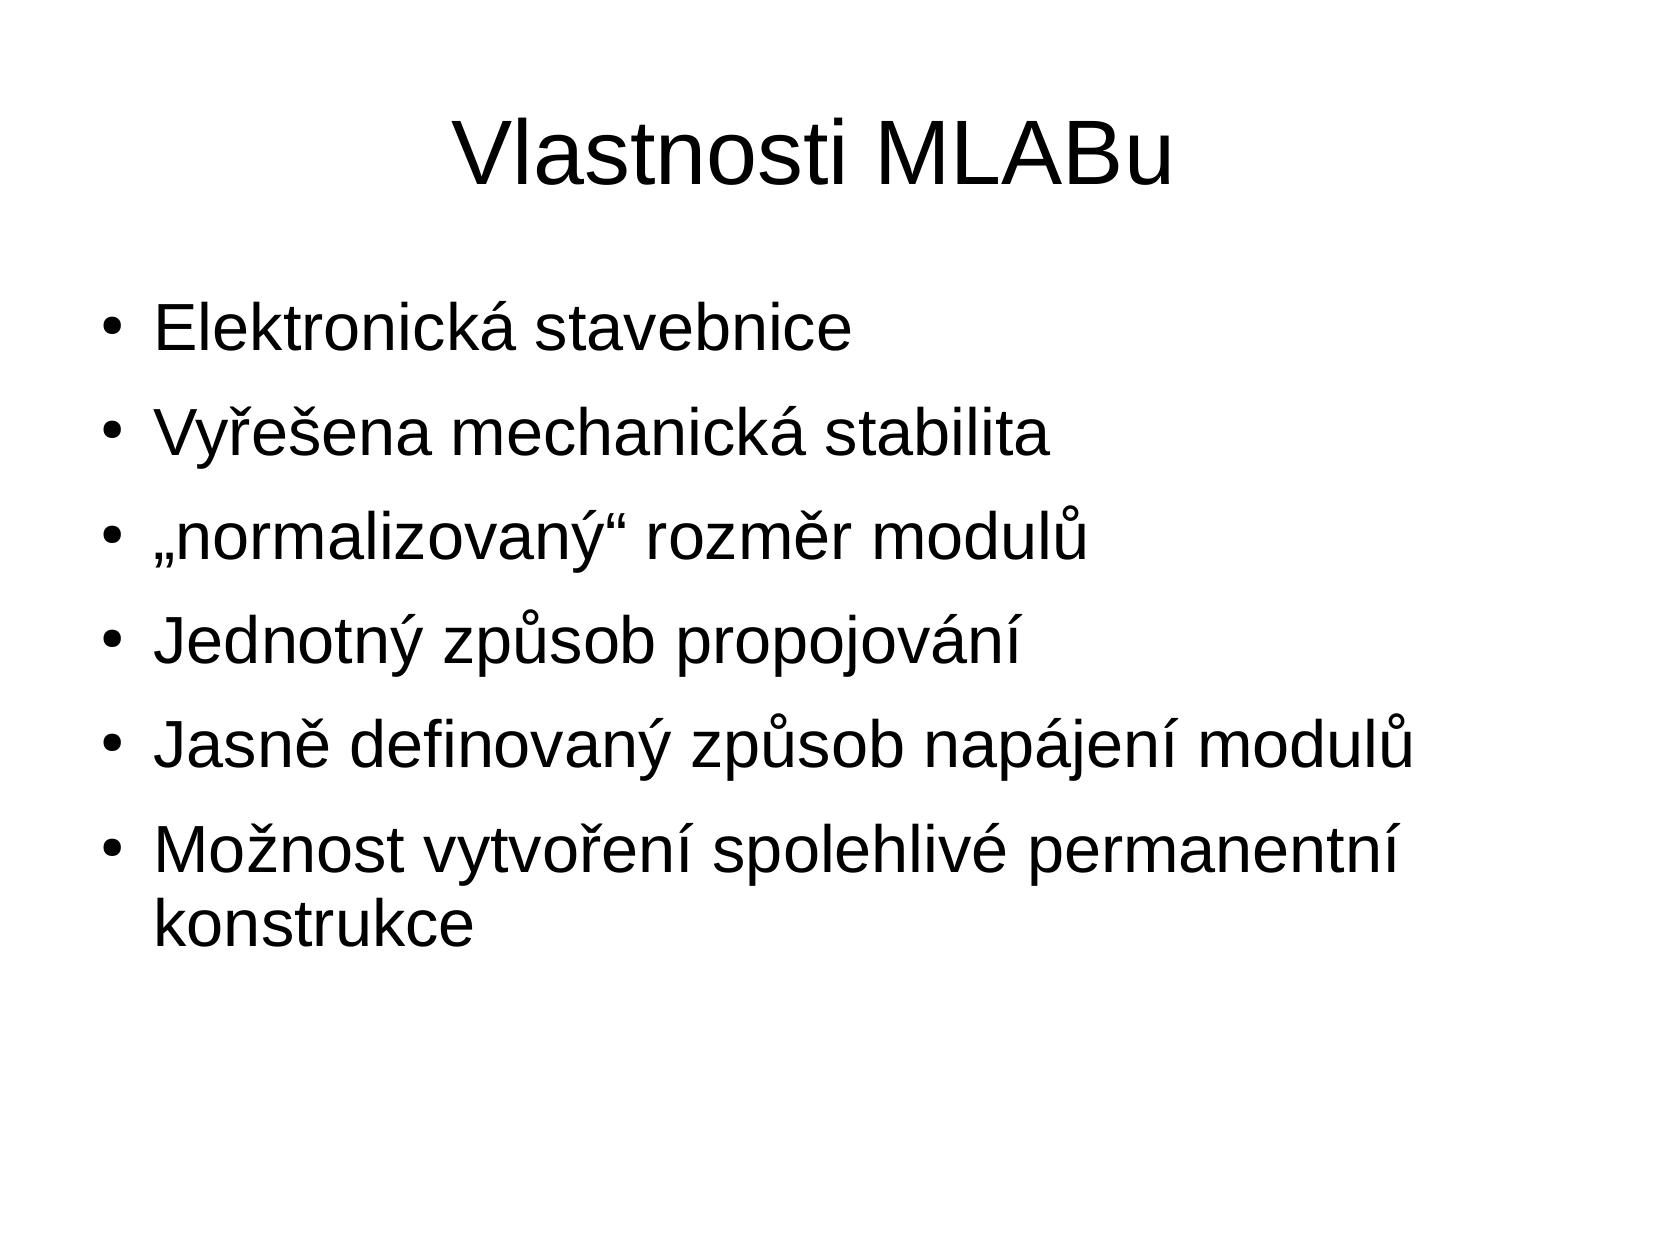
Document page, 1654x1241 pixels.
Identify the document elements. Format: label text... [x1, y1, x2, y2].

title Vlastnosti MLABu [82, 49, 1571, 257]
list Elektronická stavebnice Vyřešena mechanická stabilita „normalizovaný“ rozměr modulů Jednotný způsob propojování Jasně definovaný způsob napájení modulů Možnost vytvoření spolehlivé permanentní konstrukce [82, 290, 1571, 1109]
